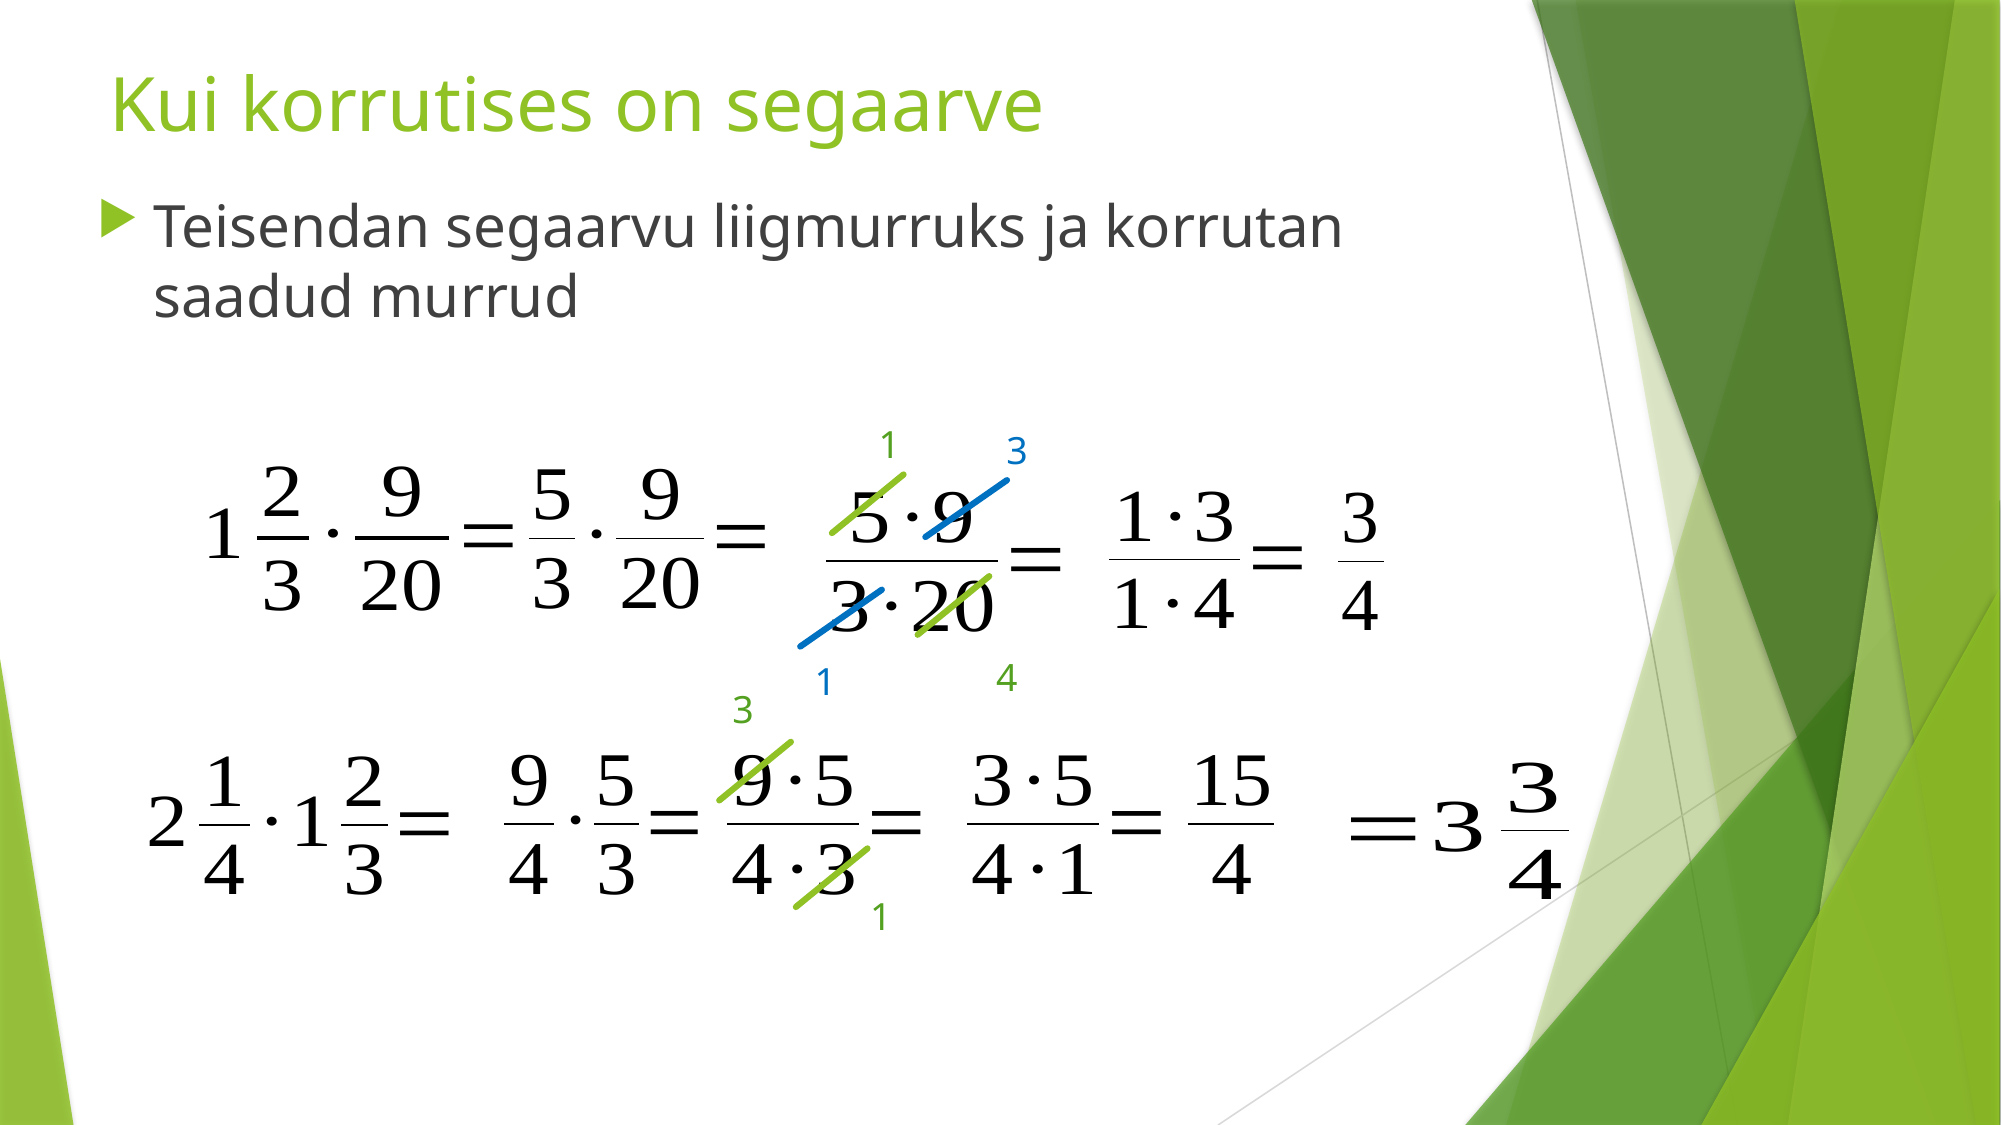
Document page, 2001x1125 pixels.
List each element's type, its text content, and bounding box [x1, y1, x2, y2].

text_box 1 [855, 885, 907, 946]
title Kui korrutises on segaarve [94, 48, 1505, 266]
chart [1314, 745, 1583, 916]
chart [1098, 474, 1322, 645]
text_box 3 [991, 419, 1043, 480]
chart [957, 738, 1285, 911]
text_box 3 [717, 678, 769, 739]
text_box 1 [863, 413, 915, 474]
list Teisendan segaarvu liigmurruks ja korrutan saadud murrud [82, 182, 1449, 531]
text_box 1 [799, 650, 851, 711]
text_box 4 [981, 646, 1033, 707]
chart [137, 739, 469, 911]
chart [1328, 476, 1394, 647]
chart [815, 474, 1080, 647]
chart [193, 449, 785, 627]
chart [494, 737, 940, 911]
